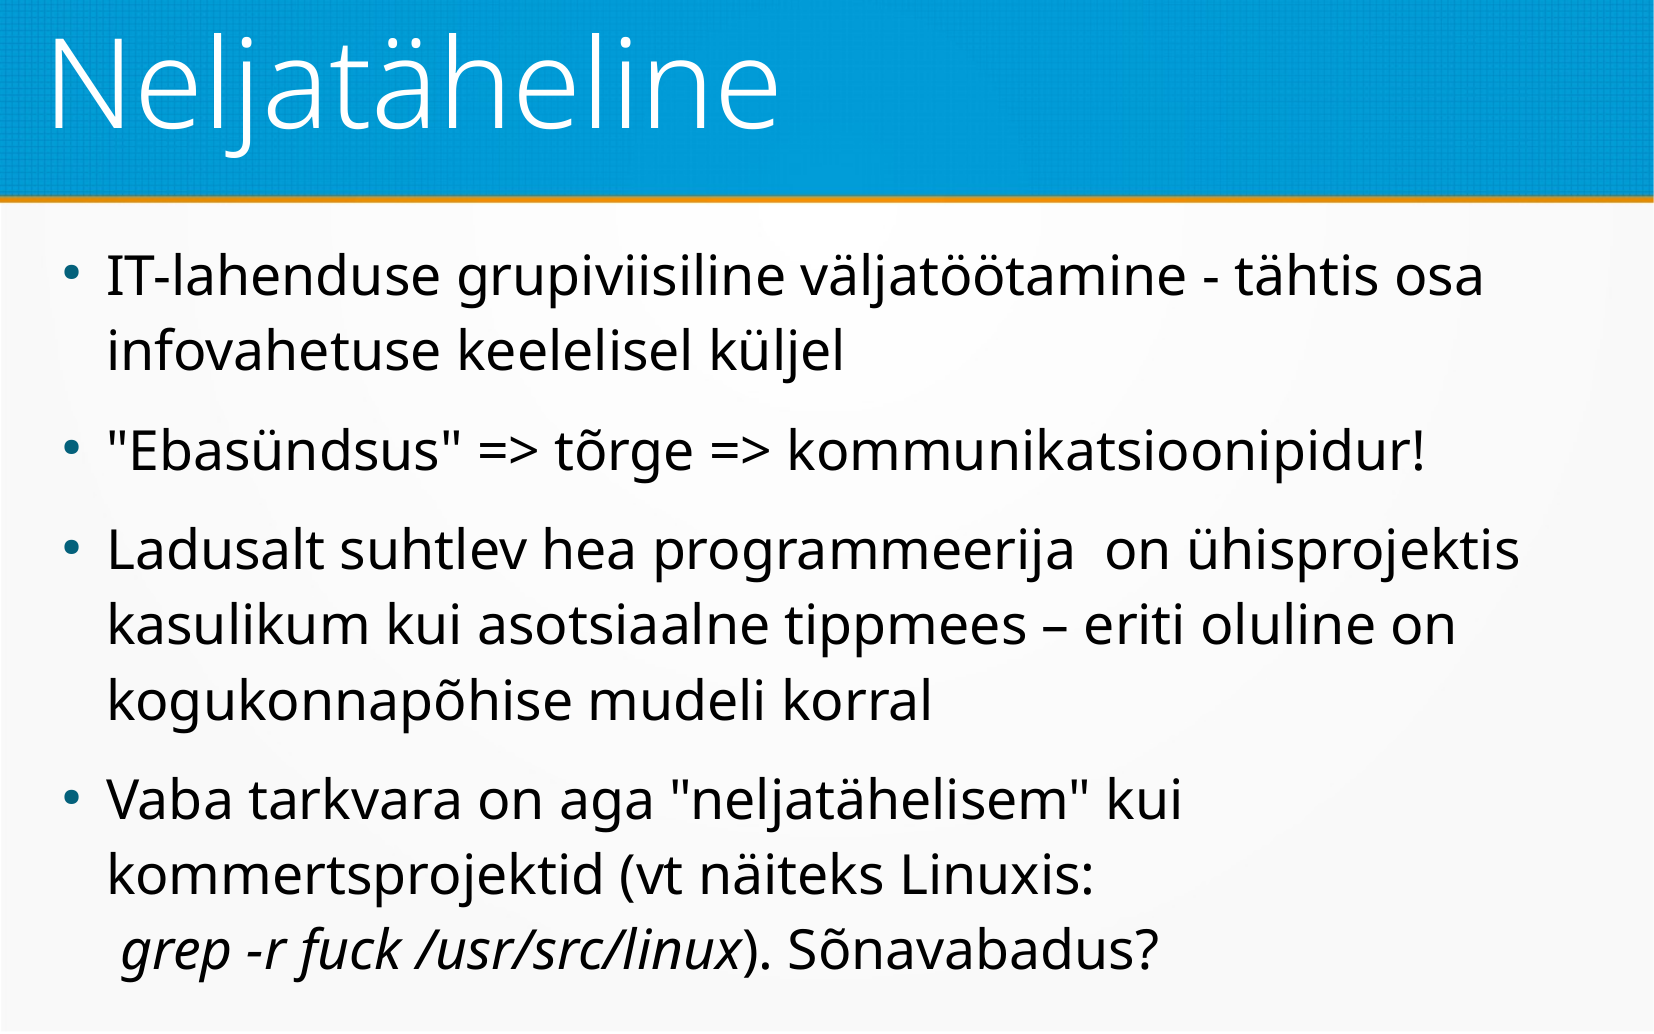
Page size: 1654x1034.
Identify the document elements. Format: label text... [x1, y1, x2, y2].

list IT-lahenduse grupiviisiline väljatöötamine - tähtis osa infovahetuse keelelisel küljel "Ebasündsus" => tõrge => kommunikatsioonipidur! Ladusalt suhtlev hea programmeerija on ühisprojektis kasulikum kui asotsiaalne tippmees – eriti oluline on kogukonnapõhise mudeli korral Vaba tarkvara on aga "neljatähelisem" kui kommertsprojektid (vt näiteks Linuxis: grep -r fuck /usr/src/linux). Sõnavabadus? [47, 236, 1607, 1002]
title Neljatäheline [43, 0, 1619, 166]
picture [0, 195, 1654, 1034]
